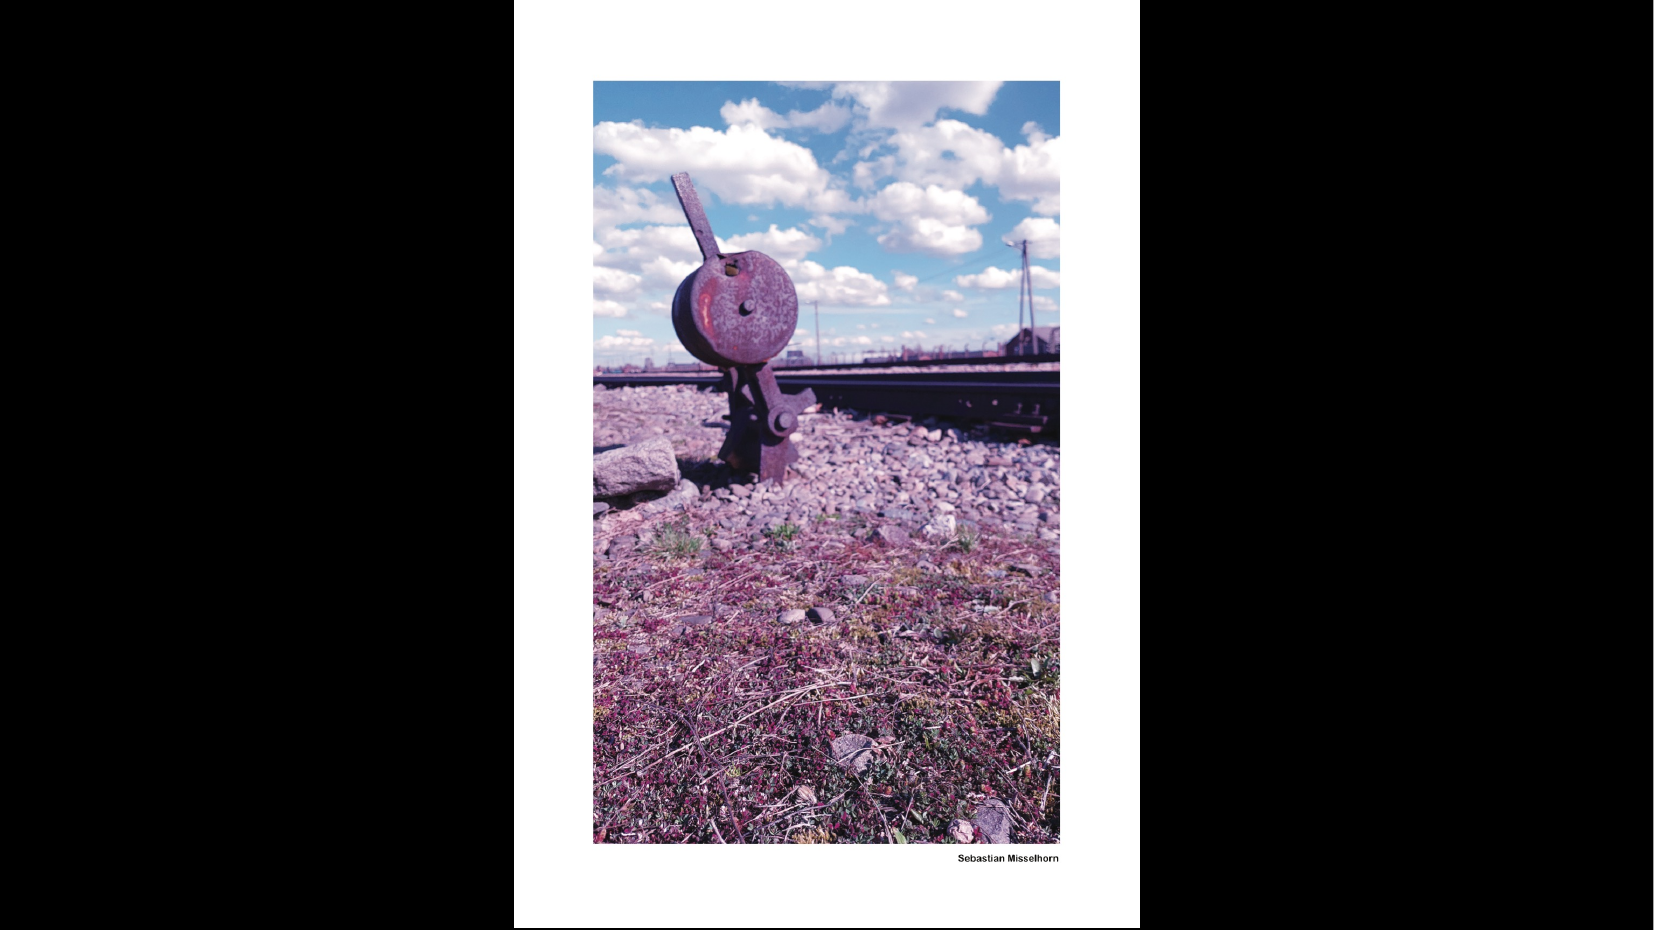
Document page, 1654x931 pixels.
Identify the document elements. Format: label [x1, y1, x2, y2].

picture [514, 0, 1140, 928]
